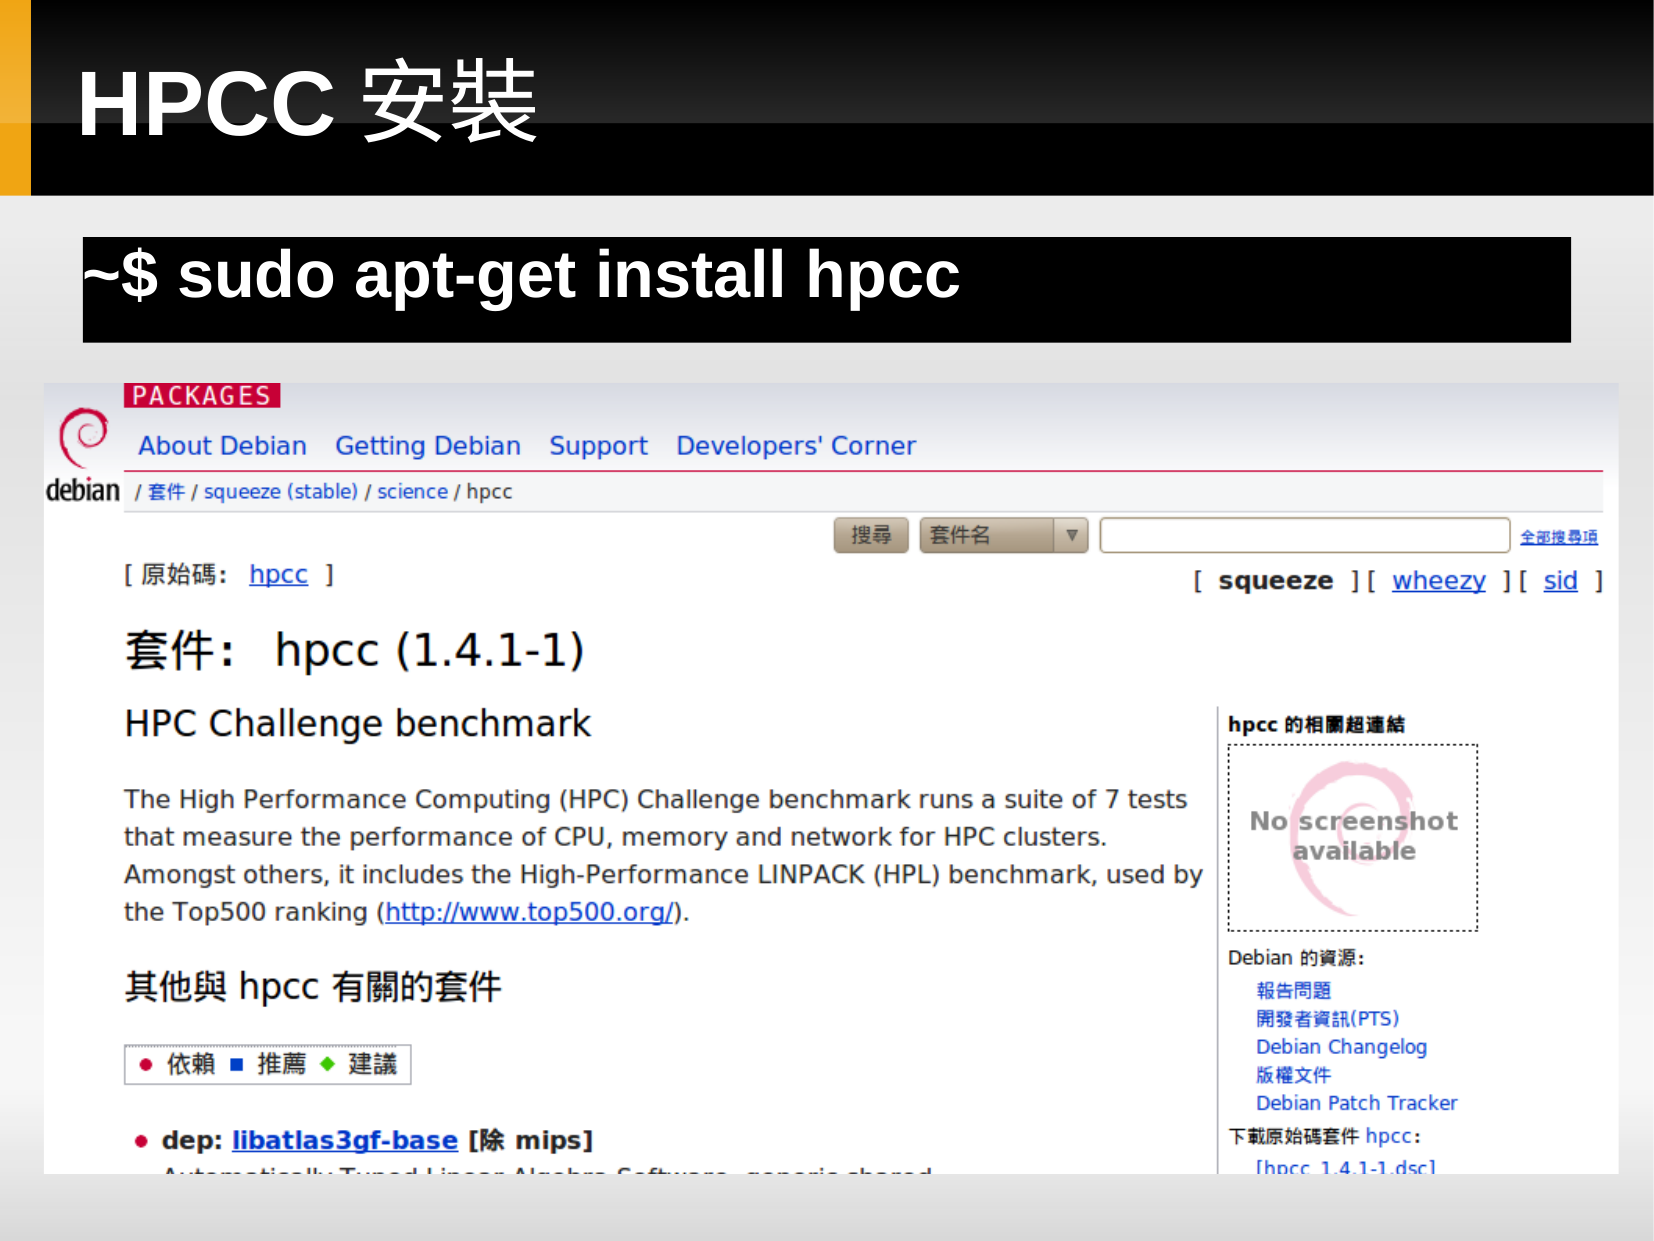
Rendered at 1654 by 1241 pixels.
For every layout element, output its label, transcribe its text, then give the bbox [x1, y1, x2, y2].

title HPCC安裝 [76, 0, 1565, 208]
list ~$ sudo apt-get install hpcc [82, 237, 1572, 343]
picture [0, 0, 1654, 1241]
